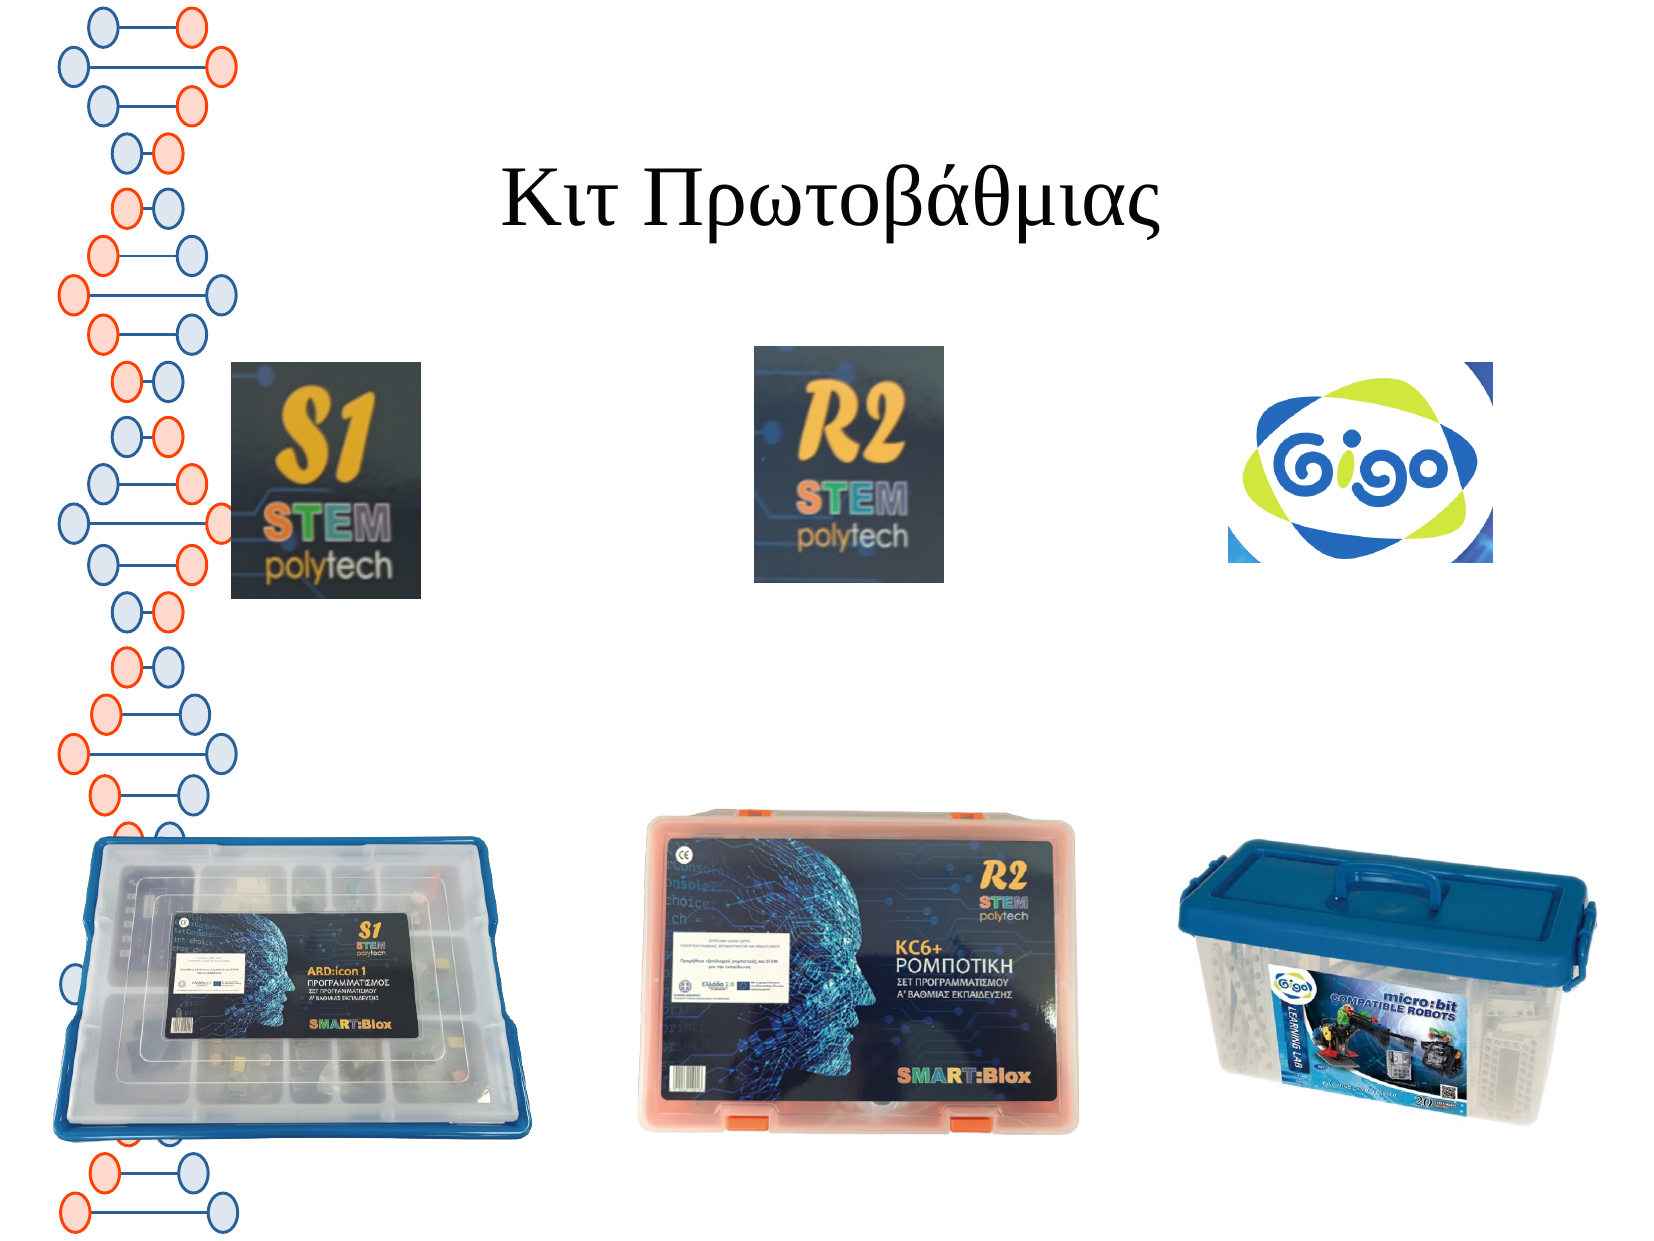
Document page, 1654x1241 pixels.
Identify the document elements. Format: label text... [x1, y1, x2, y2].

picture [231, 362, 421, 599]
picture [754, 346, 944, 583]
picture [1169, 830, 1606, 1134]
picture [633, 801, 1086, 1142]
picture [45, 821, 538, 1144]
title Κιτ Πρωτοβάθμιας [86, 92, 1576, 301]
picture [1228, 362, 1493, 563]
